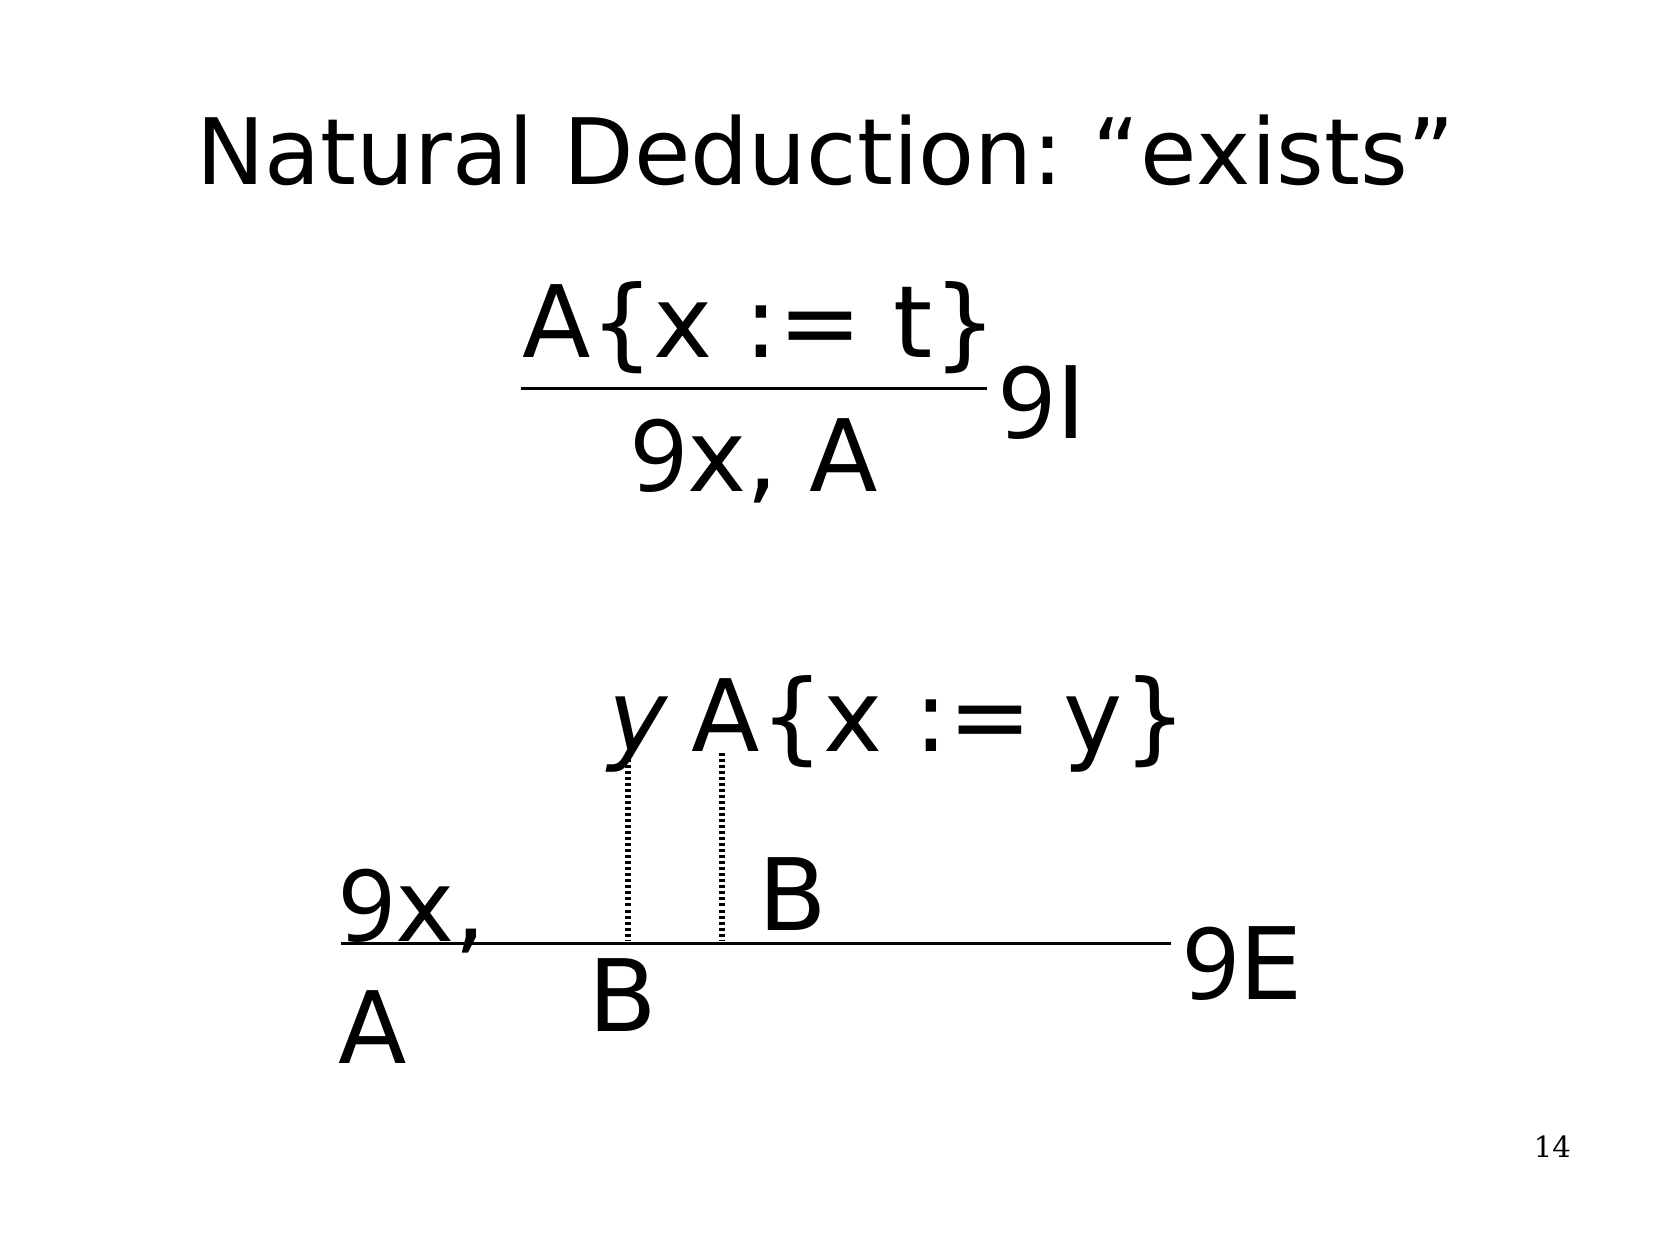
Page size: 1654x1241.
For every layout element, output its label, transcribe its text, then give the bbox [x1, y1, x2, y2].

text_box B [574, 931, 703, 1073]
text_box 9I [984, 324, 1147, 528]
text_box 9x, A [323, 826, 597, 1031]
text_box 9x, A [615, 376, 909, 581]
text_box A{x := t} [507, 257, 1037, 389]
text_box y [594, 651, 677, 783]
text_box A{x := y} [677, 651, 1209, 783]
text_box B [743, 829, 856, 961]
text_box 9E [1167, 884, 1330, 1089]
title Natural Deduction: “exists” [82, 49, 1571, 257]
